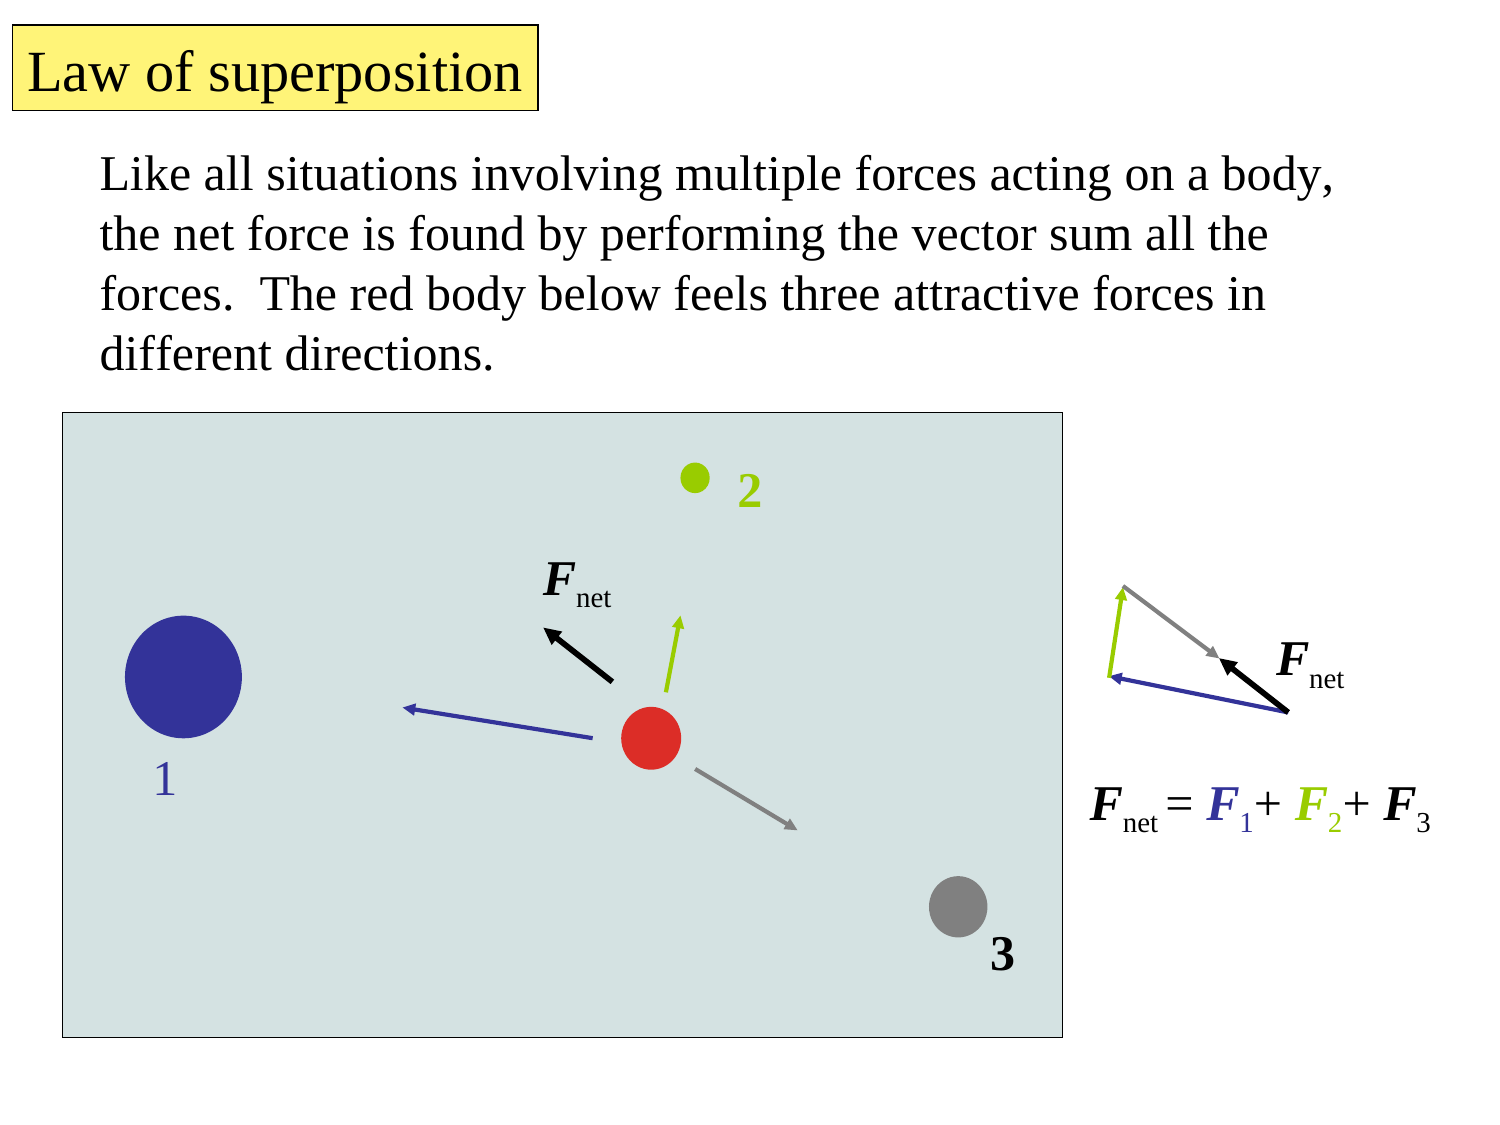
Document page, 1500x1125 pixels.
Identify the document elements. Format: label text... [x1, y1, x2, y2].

text_box Law of superposition [12, 24, 539, 111]
text_box [62, 412, 1063, 1038]
text_box 2 [722, 449, 778, 526]
text_box Fnet = F1+ F2+ F3 [1074, 762, 1488, 847]
text_box Fnet [528, 537, 627, 622]
text_box Fnet [1261, 617, 1360, 702]
text_box 3 [975, 912, 1030, 988]
text_box Like all situations involving multiple forces acting on a body, the net force is found by performing the vector sum all the forces. The red body below feels three attractive forces in different directions. [84, 132, 1401, 389]
text_box 1 [137, 737, 193, 813]
